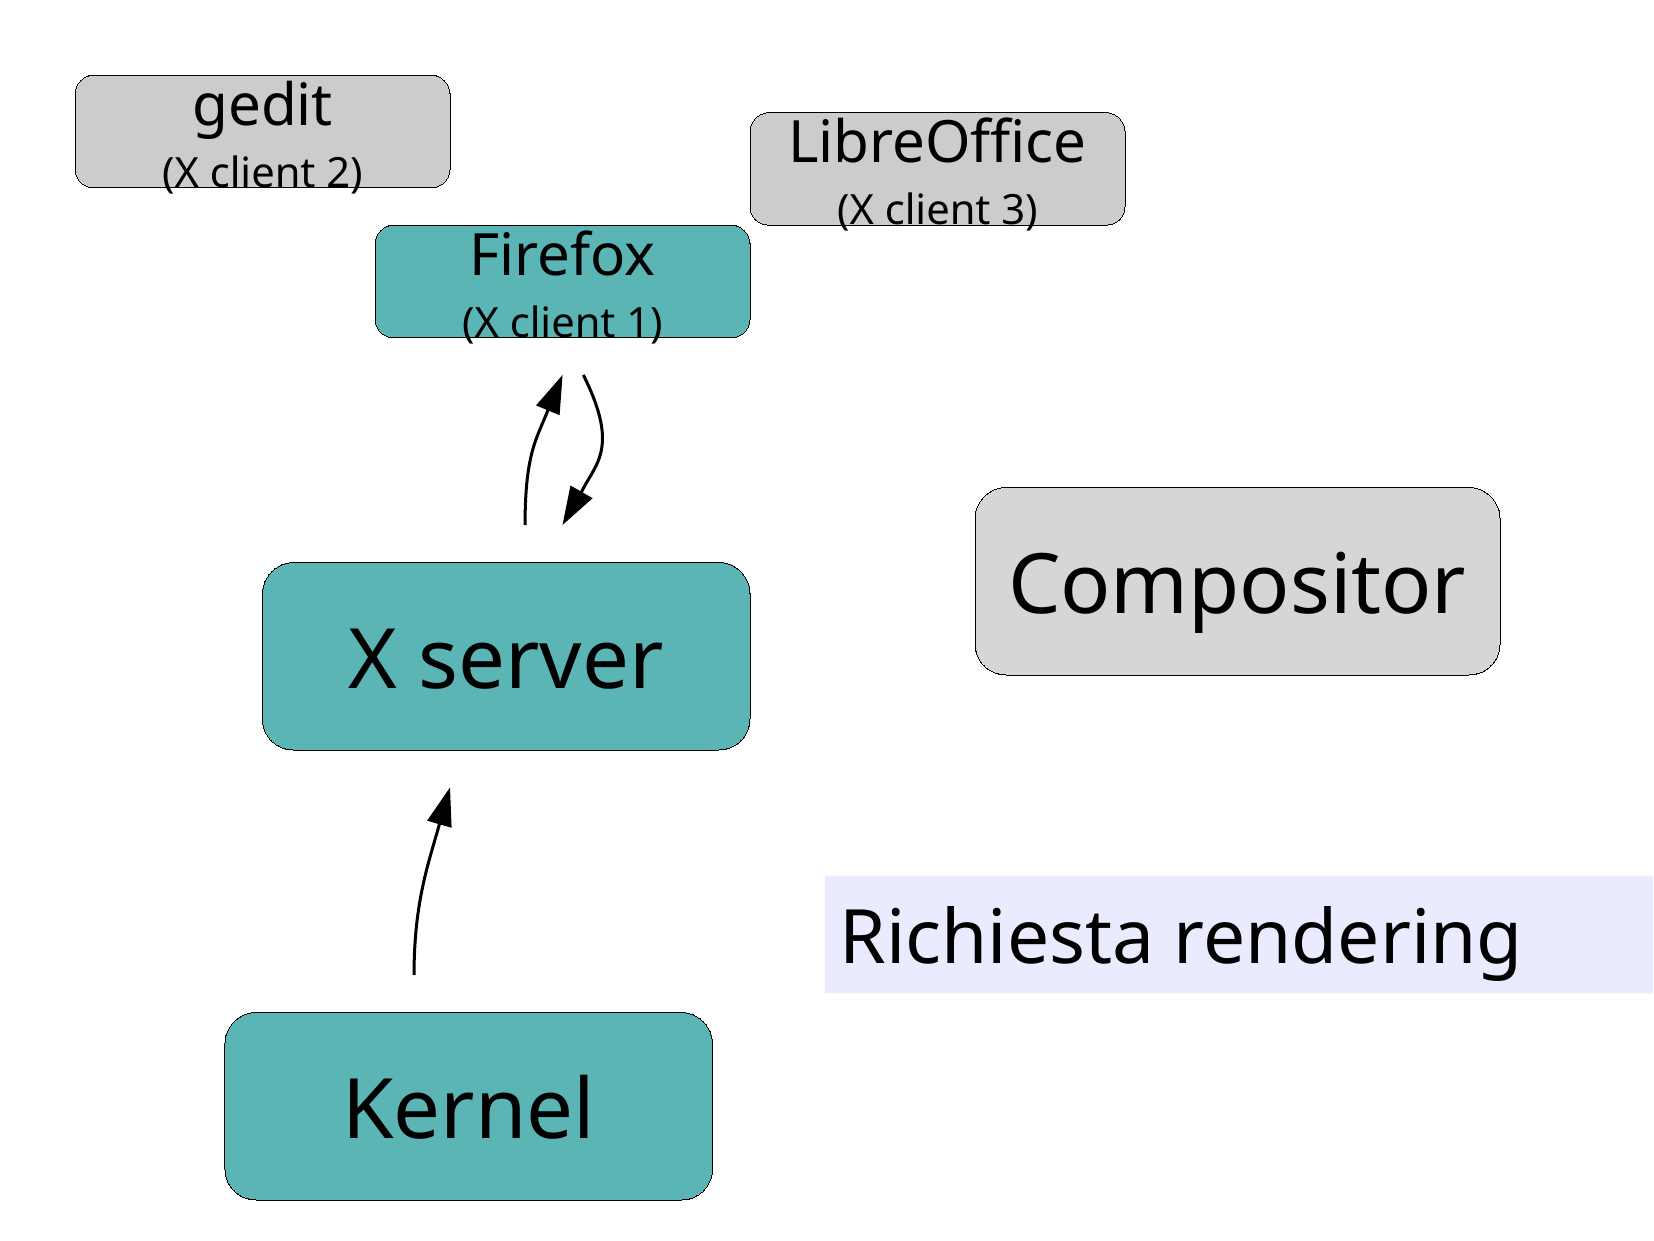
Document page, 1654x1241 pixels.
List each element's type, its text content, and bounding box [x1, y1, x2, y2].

text_box Richiesta rendering [825, 875, 1653, 879]
text_box Firefox (X client 1) [387, 225, 735, 230]
text_box gedit (X client 2) [86, 75, 440, 80]
text_box X server [280, 562, 735, 570]
text_box Compositor [992, 487, 1486, 495]
text_box Kernel [241, 1012, 697, 1020]
text_box LibreOffice (X client 3) [764, 112, 1113, 117]
